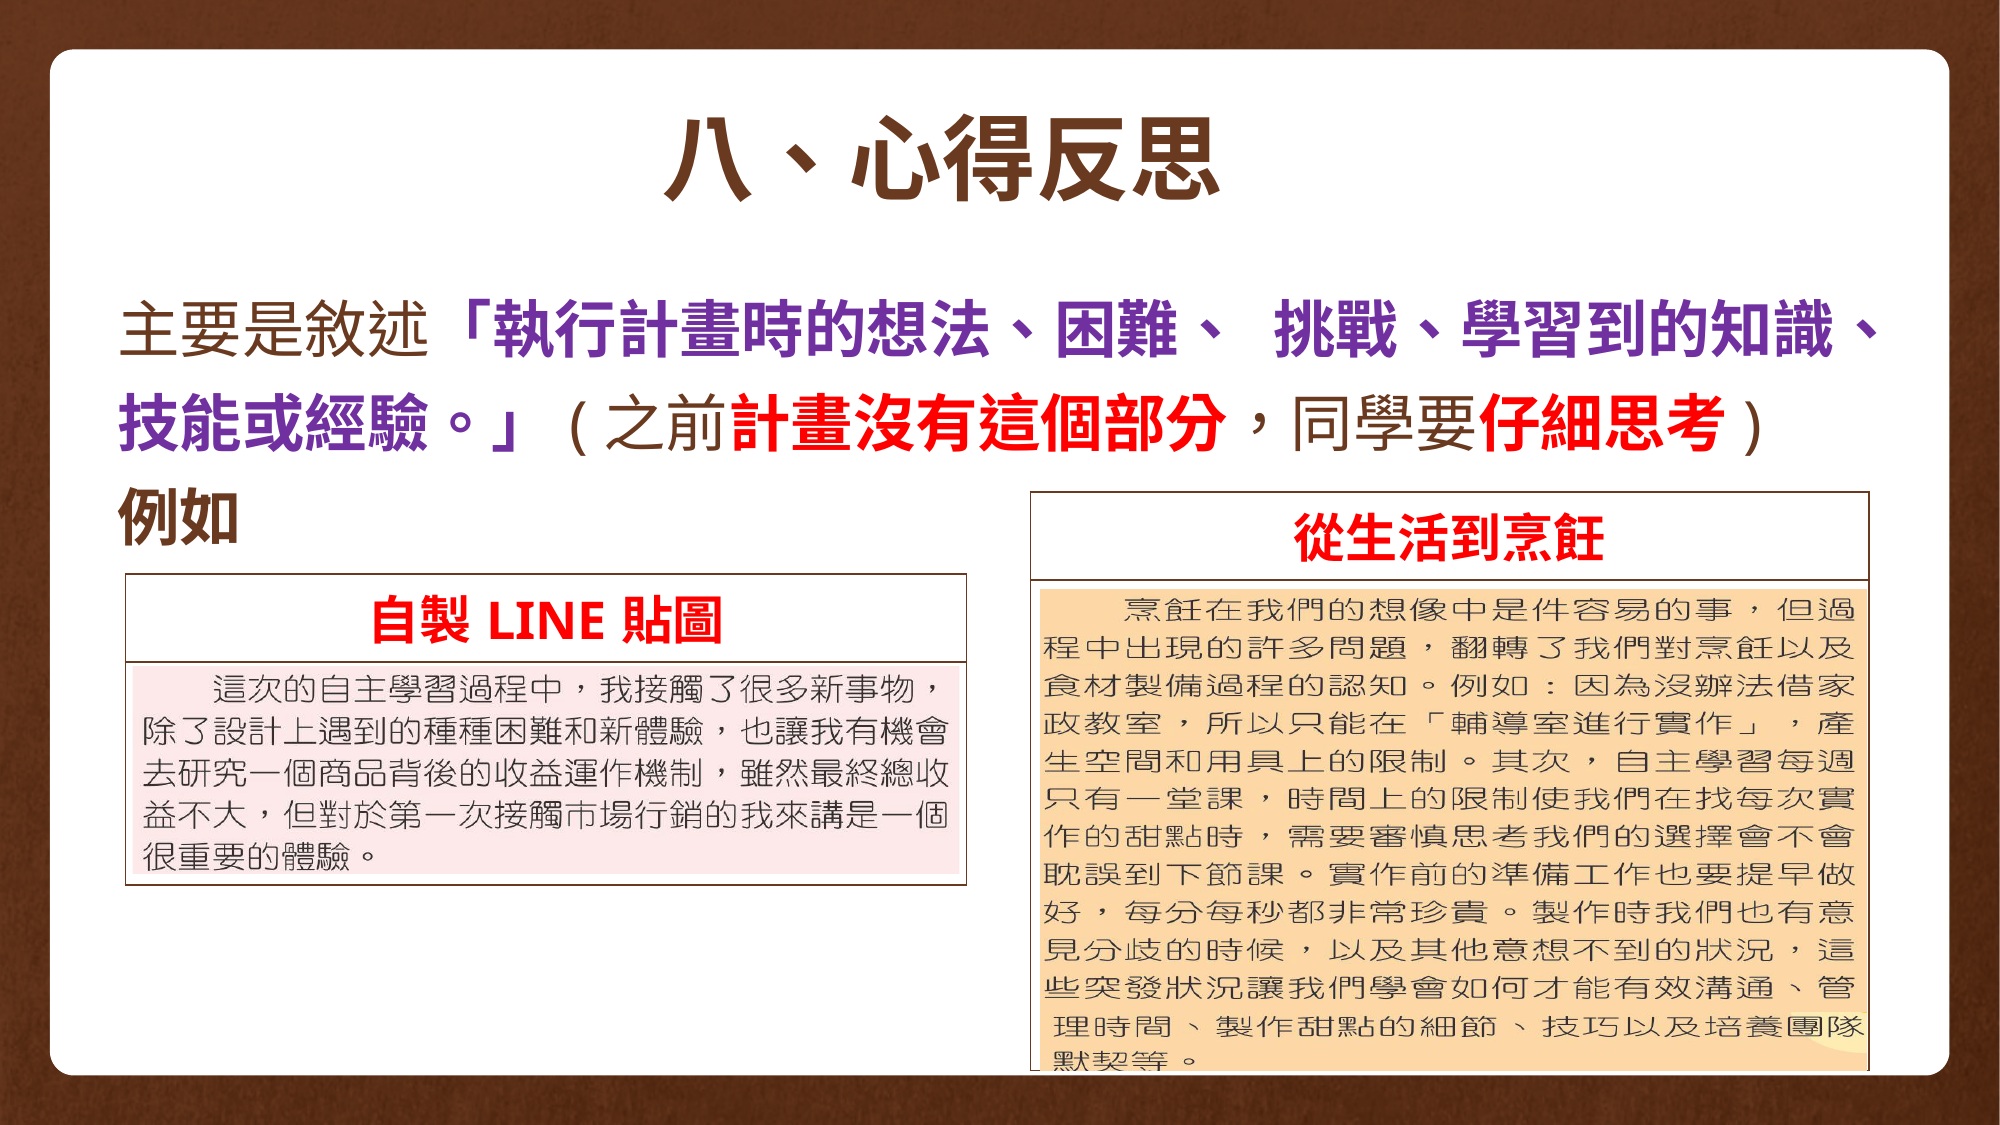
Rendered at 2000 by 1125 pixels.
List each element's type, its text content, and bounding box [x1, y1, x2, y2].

picture [0, 0, 2000, 1125]
table_cell [126, 663, 966, 884]
title 八、心得反思 [142, 90, 1743, 220]
list 主要是敘述「執行計畫時的想法、困難、 挑戰、學習到的知識、技能或經驗。」(之前計畫沒有這個部分，同學要仔細思考) 例如 [101, 264, 1933, 1056]
table_header 從生活到烹飪 [1031, 493, 1868, 579]
table_header 自製LINE貼圖 [126, 575, 966, 661]
table_cell [1031, 581, 1868, 1070]
